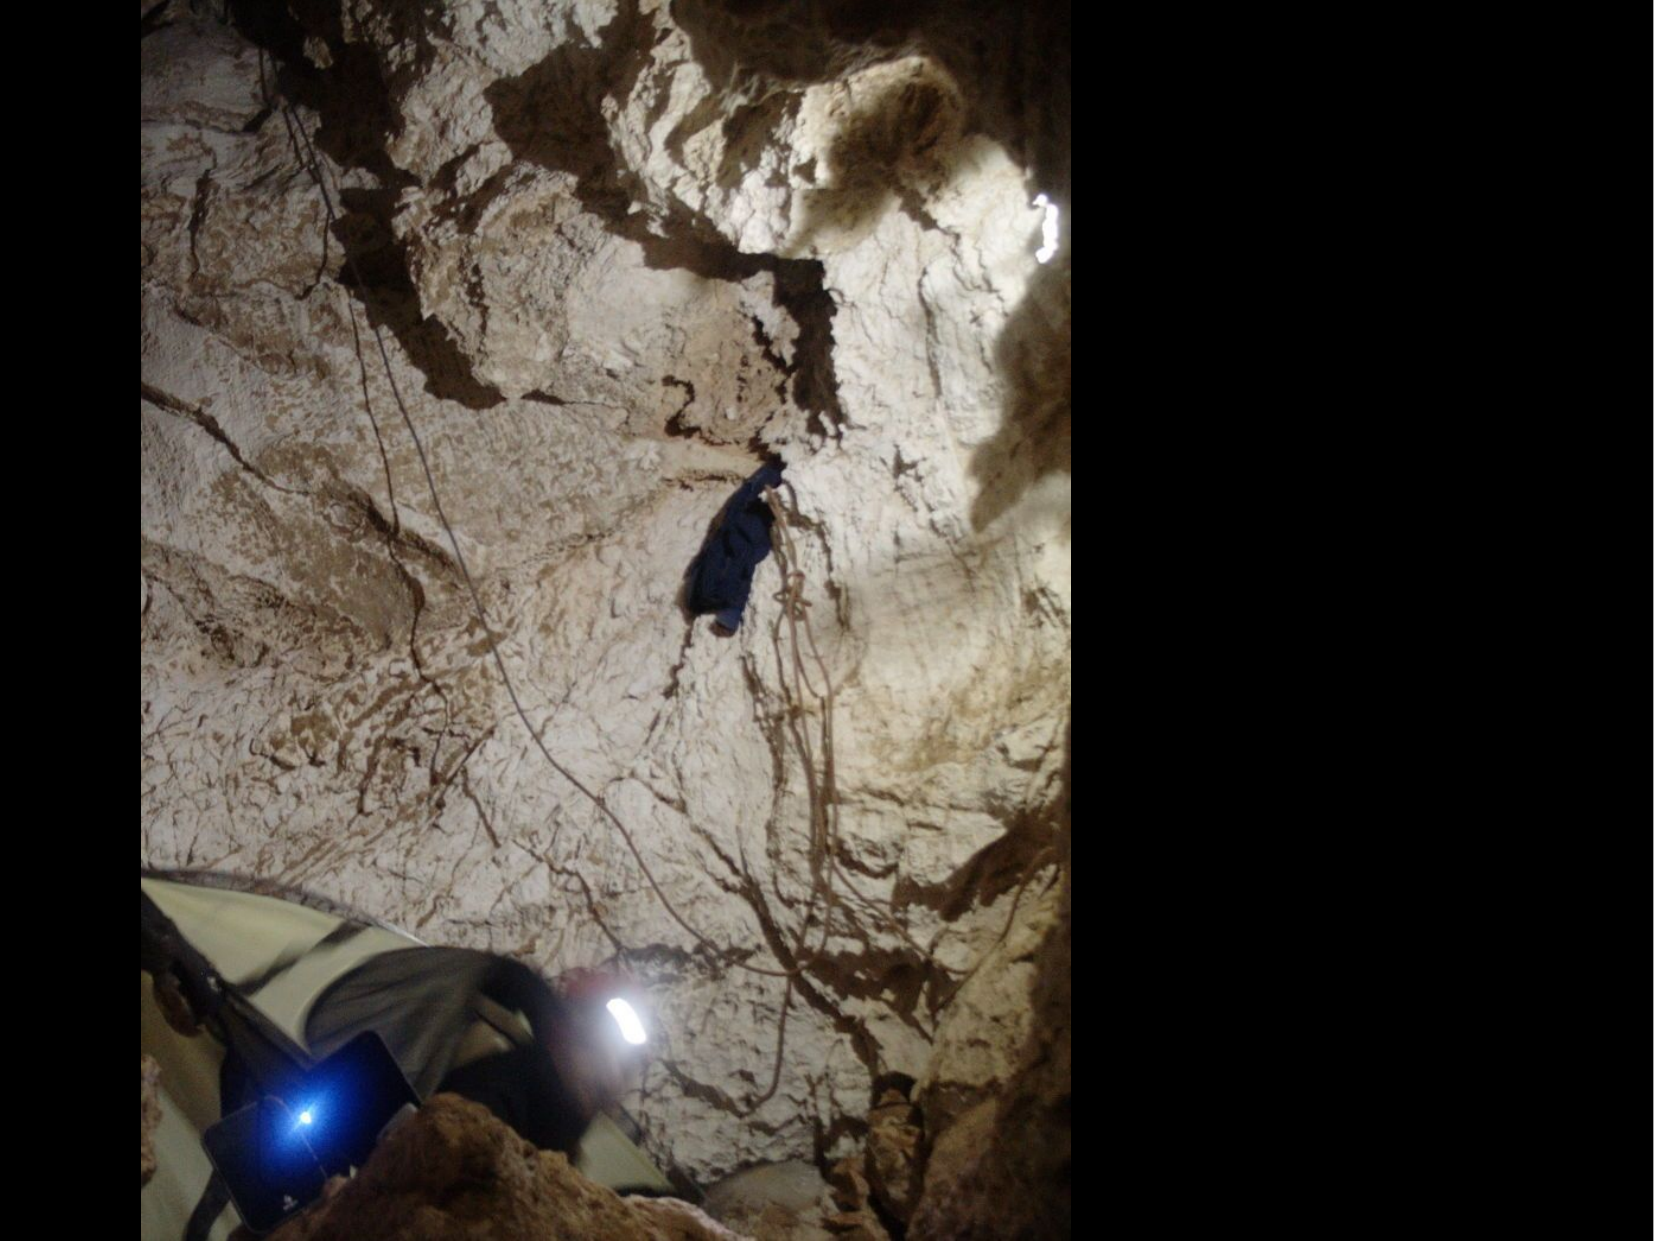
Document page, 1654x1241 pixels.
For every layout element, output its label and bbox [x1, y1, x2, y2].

picture [141, 0, 1071, 1241]
text_box [0, 0, 141, 1241]
text_box [1071, 0, 1654, 1241]
